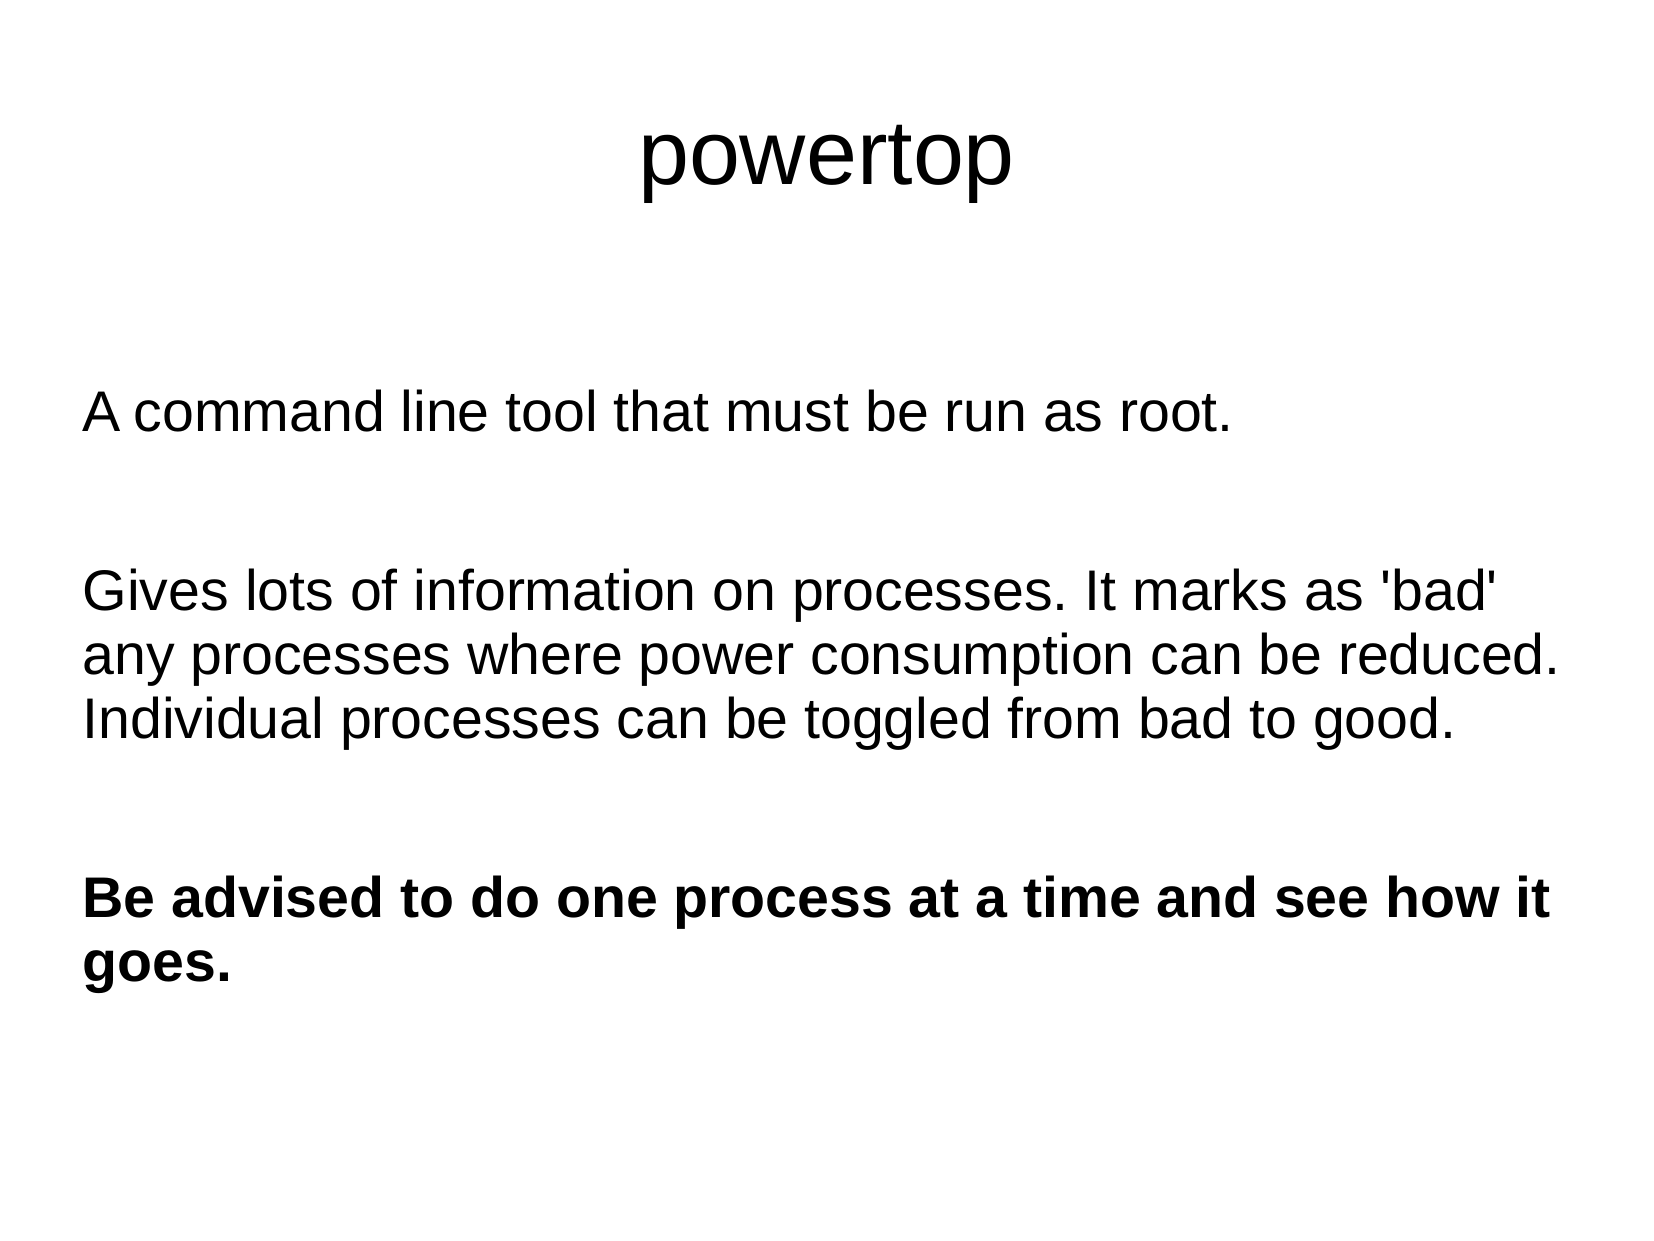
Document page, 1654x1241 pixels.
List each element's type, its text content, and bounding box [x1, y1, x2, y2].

title powertop [82, 49, 1571, 257]
list A command line tool that must be run as root. Gives lots of information on processes. It marks as 'bad' any processes where power consumption can be reduced. Individual processes can be toggled from bad to good. Be advised to do one process at a time and see how it goes. [82, 290, 1571, 1010]
